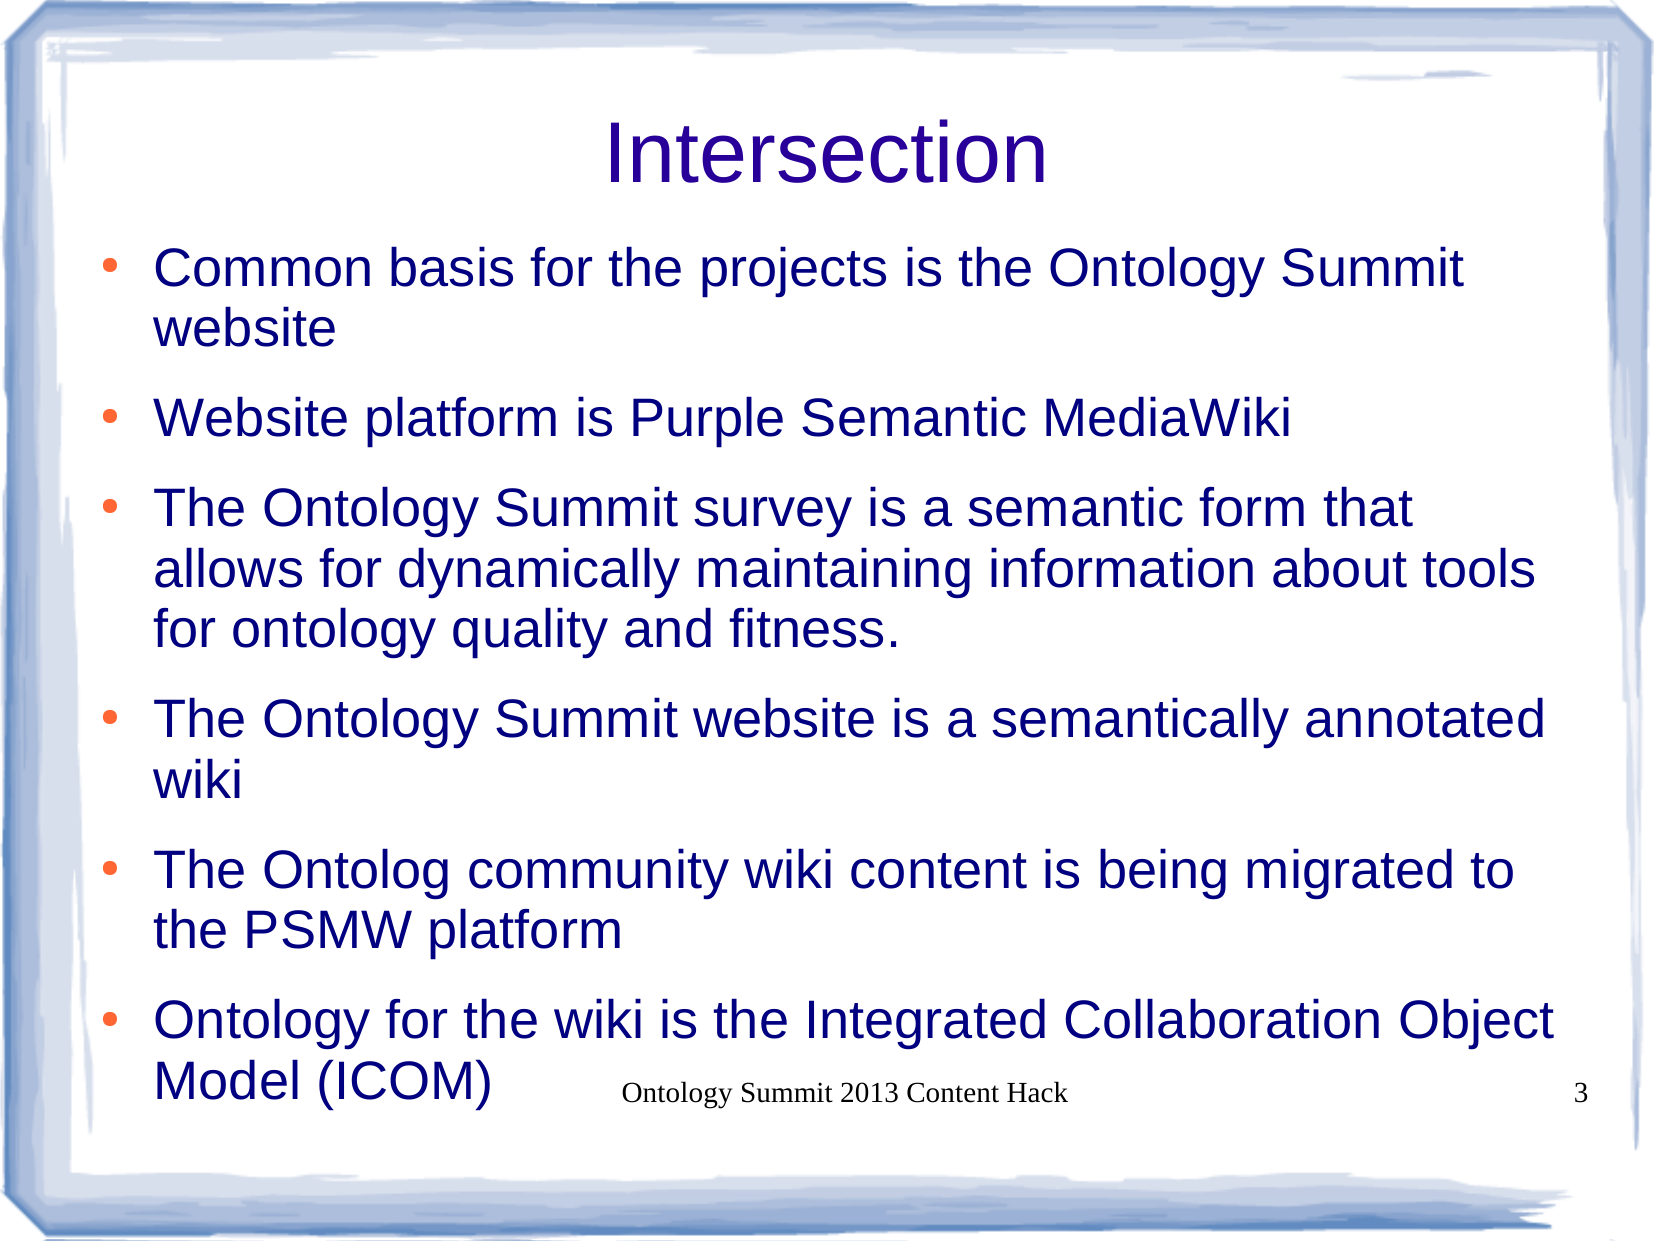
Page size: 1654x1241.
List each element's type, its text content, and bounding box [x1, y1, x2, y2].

picture [0, 0, 1654, 1241]
list Common basis for the projects is the Ontology Summit website Website platform is Purple Semantic MediaWiki The Ontology Summit survey is a semantic form that allows for dynamically maintaining information about tools for ontology quality and fitness. The Ontology Summit website is a semantically annotated wiki The Ontolog community wiki content is being migrated to the PSMW platform Ontology for the wiki is the Integrated Collaboration Object Model (ICOM) [82, 237, 1571, 1112]
title Intersection [82, 49, 1571, 237]
